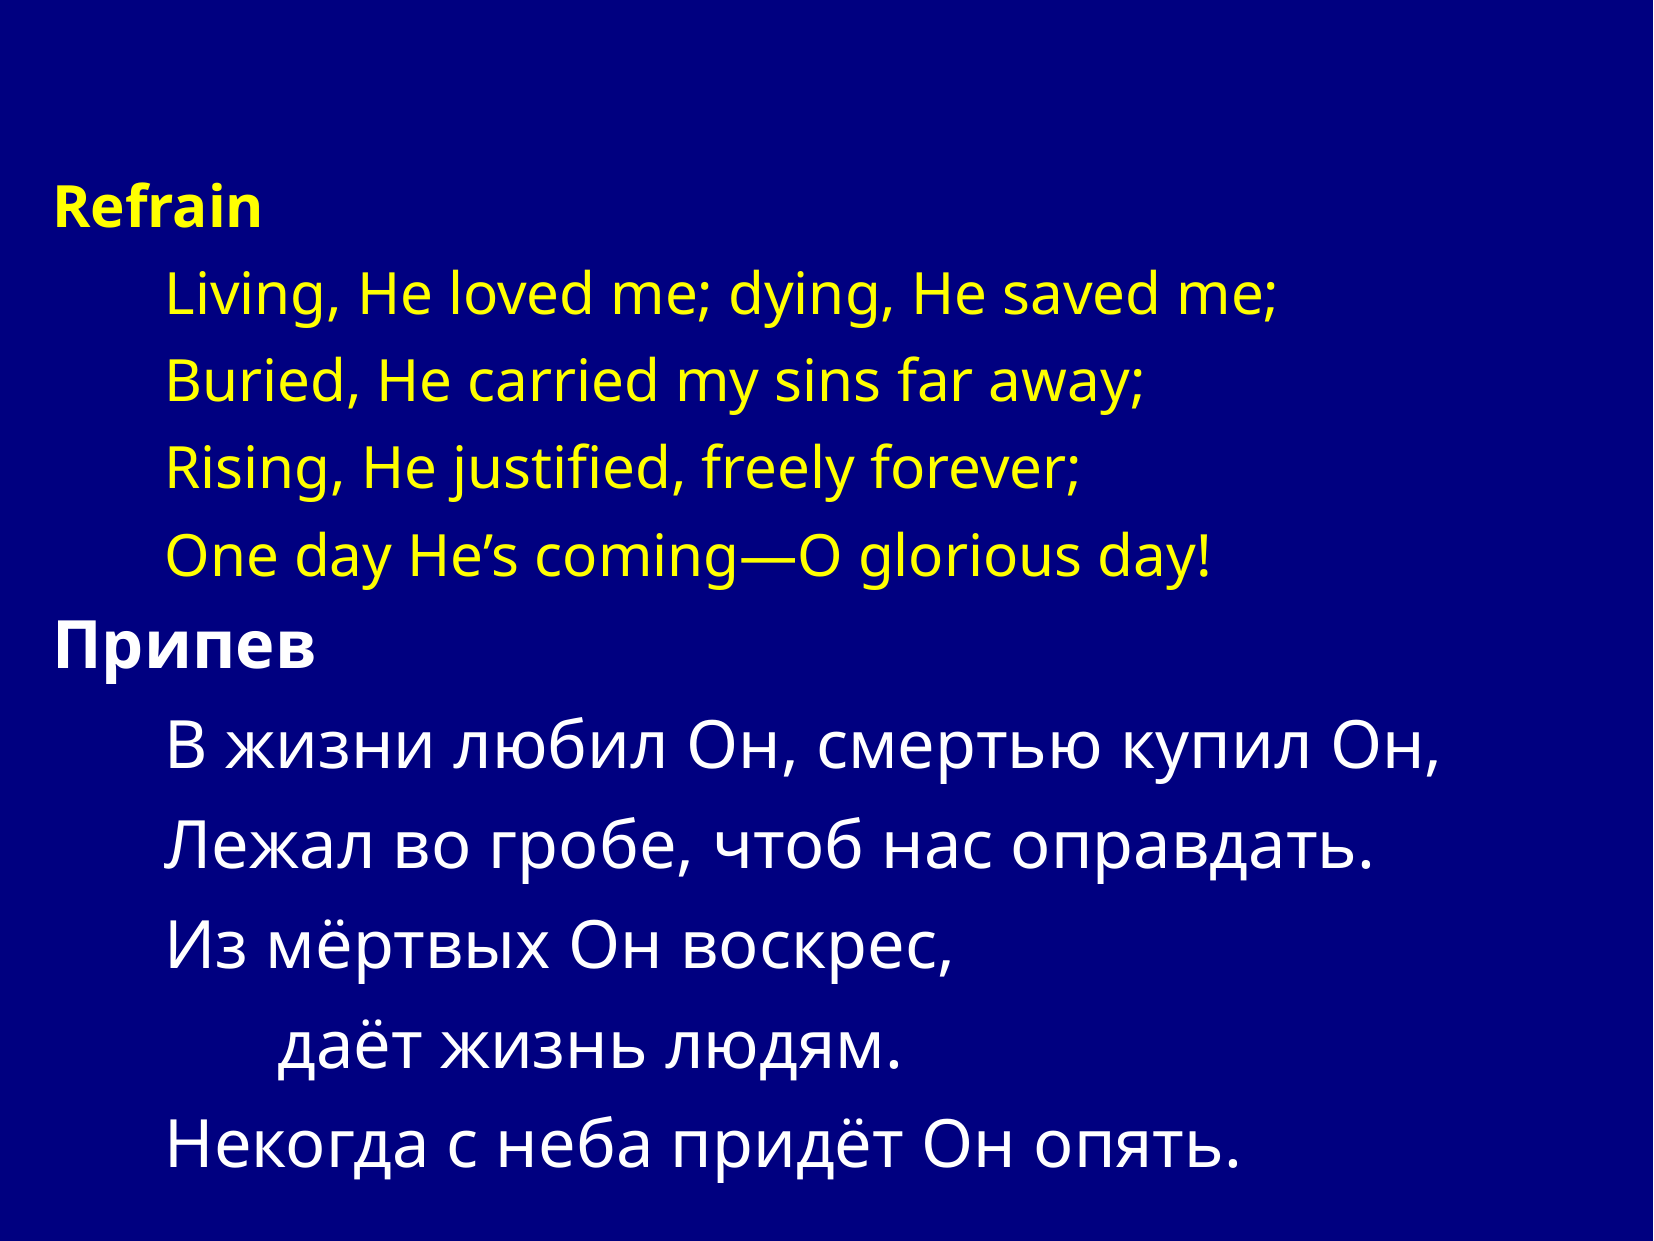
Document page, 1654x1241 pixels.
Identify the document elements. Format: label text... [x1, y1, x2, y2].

text_box Припев В жизни любил Он, смертью купил Он, Лежал во гробе, чтоб нас оправдать. Из мёртвых Он воскрес, даёт жизнь людям. Некогда с неба придёт Он опять. [37, 581, 1651, 1163]
text_box Refrain Living, He loved me; dying, He saved me; Buried, He carried my sins far away; Rising, He justified, freely forever; One day He’s coming—O glorious day! [37, 150, 1651, 581]
